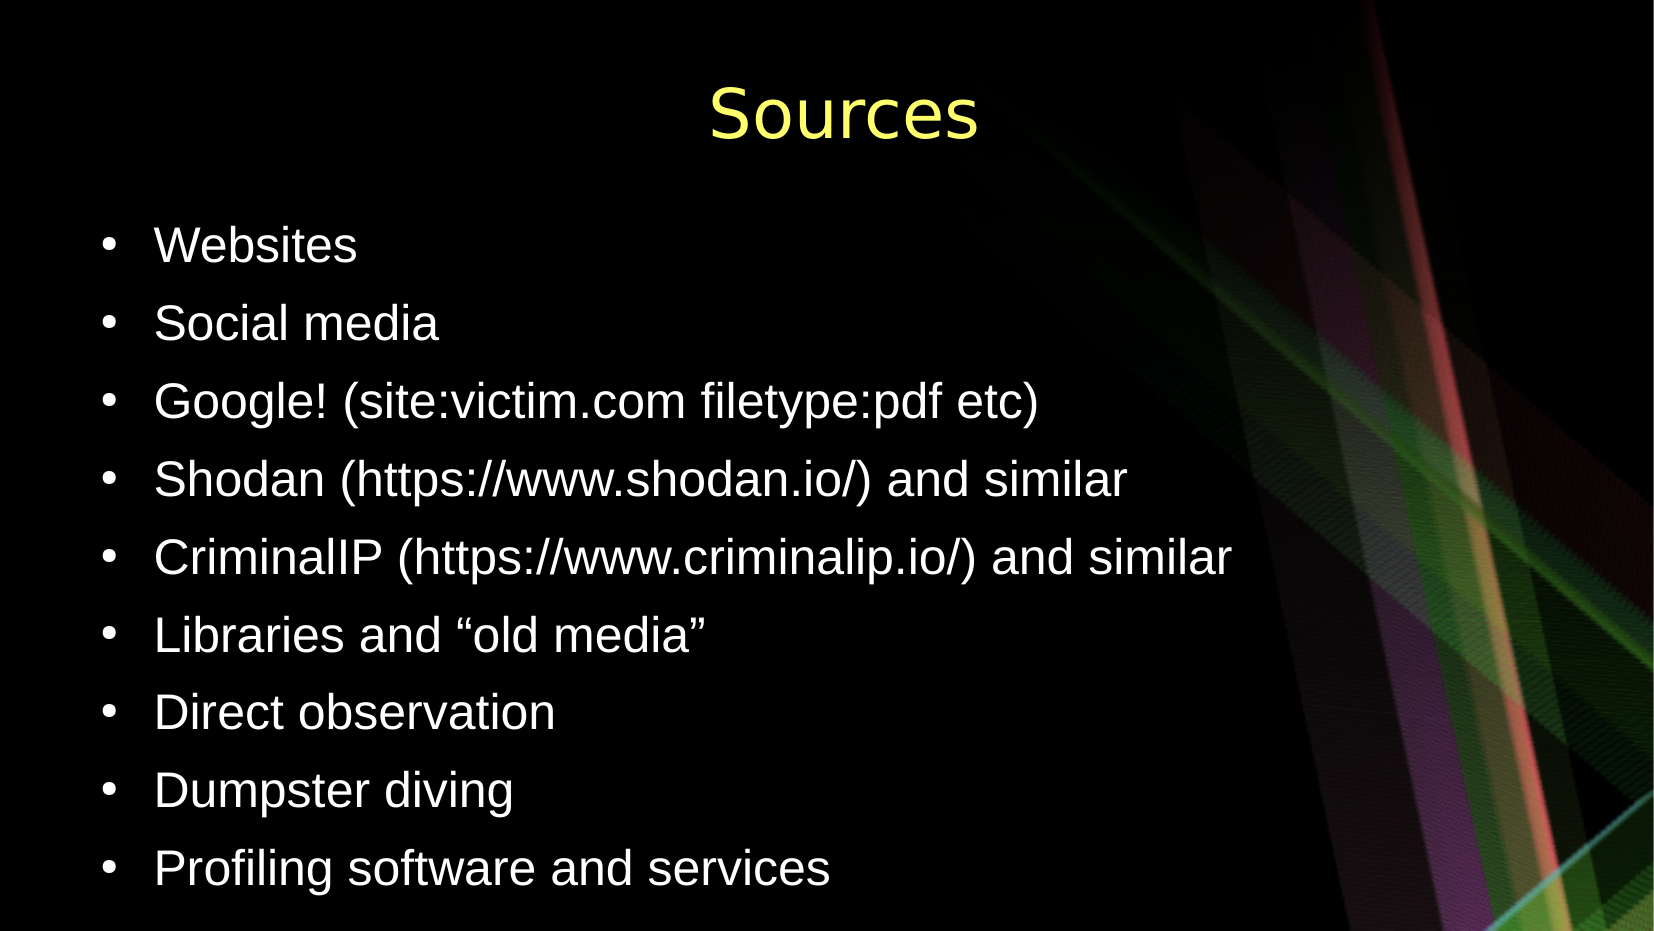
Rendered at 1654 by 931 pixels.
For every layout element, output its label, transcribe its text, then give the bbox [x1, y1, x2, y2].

picture [0, 0, 1654, 931]
list Websites Social media Google! (site:victim.com filetype:pdf etc) Shodan (https://www.shodan.io/) and similar CriminalIP (https://www.criminalip.io/) and similar Libraries and “old media” Direct observation Dumpster diving Profiling software and services [82, 217, 1607, 898]
title Sources [82, 37, 1607, 193]
